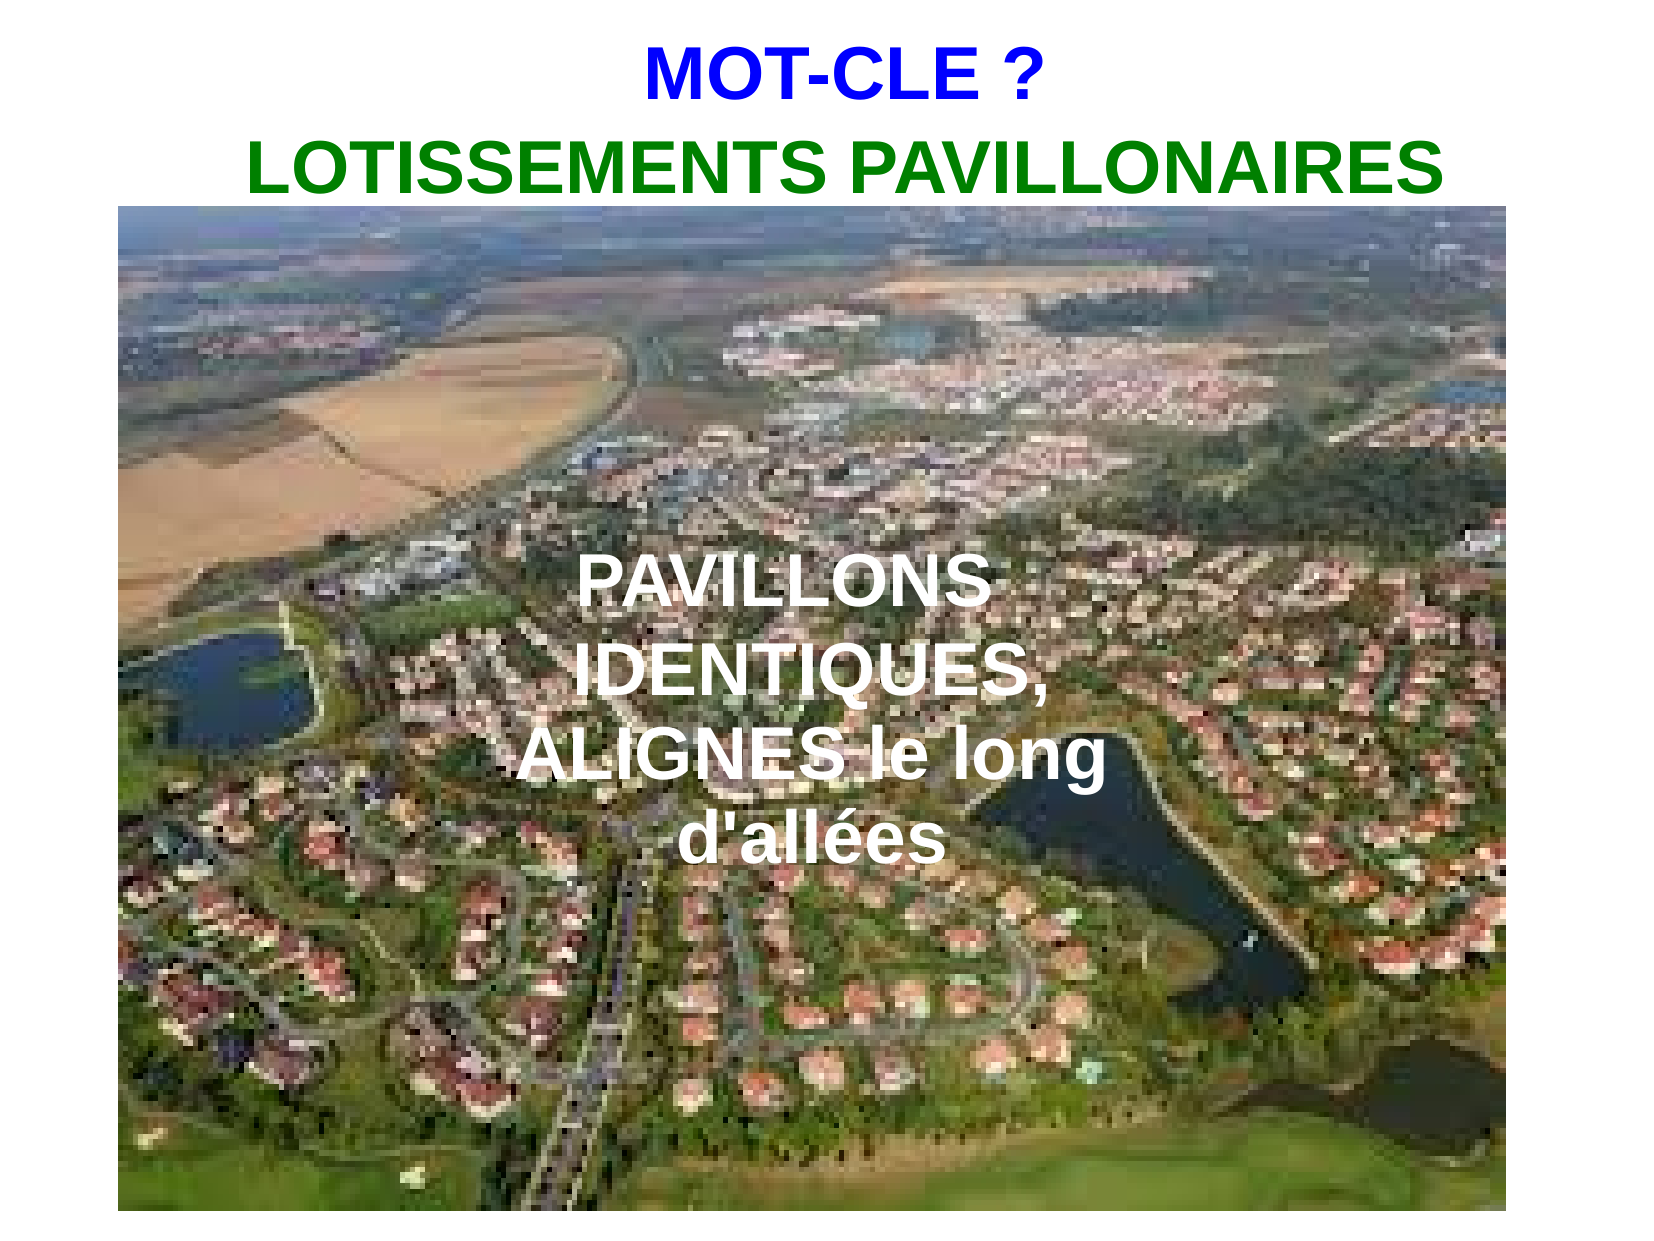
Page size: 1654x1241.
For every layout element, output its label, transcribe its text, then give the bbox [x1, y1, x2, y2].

text_box PAVILLONS [561, 531, 1034, 620]
text_box MOT-CLE ? [58, 23, 1654, 123]
text_box IDENTIQUES, ALIGNES le long d'allées [472, 620, 1152, 887]
text_box LOTISSEMENTS PAVILLONAIRES [59, 123, 1654, 217]
picture [118, 217, 1506, 1211]
